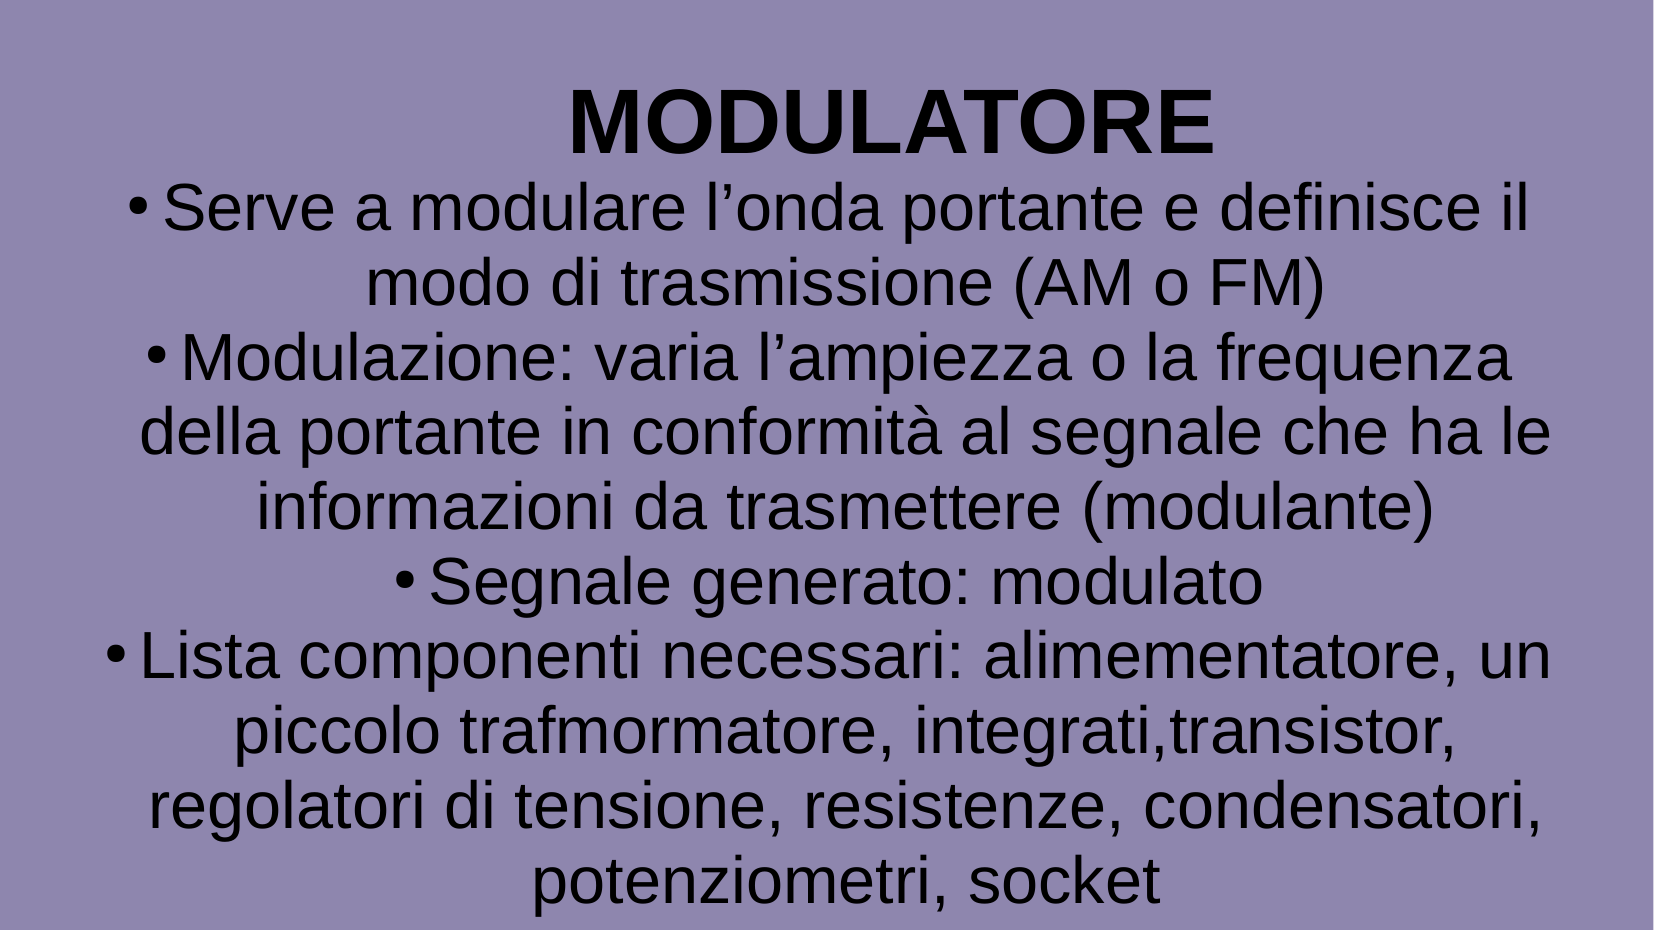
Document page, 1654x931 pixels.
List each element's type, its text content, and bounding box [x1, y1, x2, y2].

title MODULATORE [148, 15, 1637, 228]
subtitle Serve a modulare l’onda portante e definisce il modo di trasmissione (AM o FM) Modulazione: varia l’ampiezza o la frequenza della portante in conformità al segnale che ha le informazioni da trasmettere (modulante) Segnale generato: modulato Lista componenti necessari: alimementatore, un piccolo trafmormatore, integrati,transistor, regolatori di tensione, resistenze, condensatori, potenziometri, socket [84, 169, 1574, 918]
